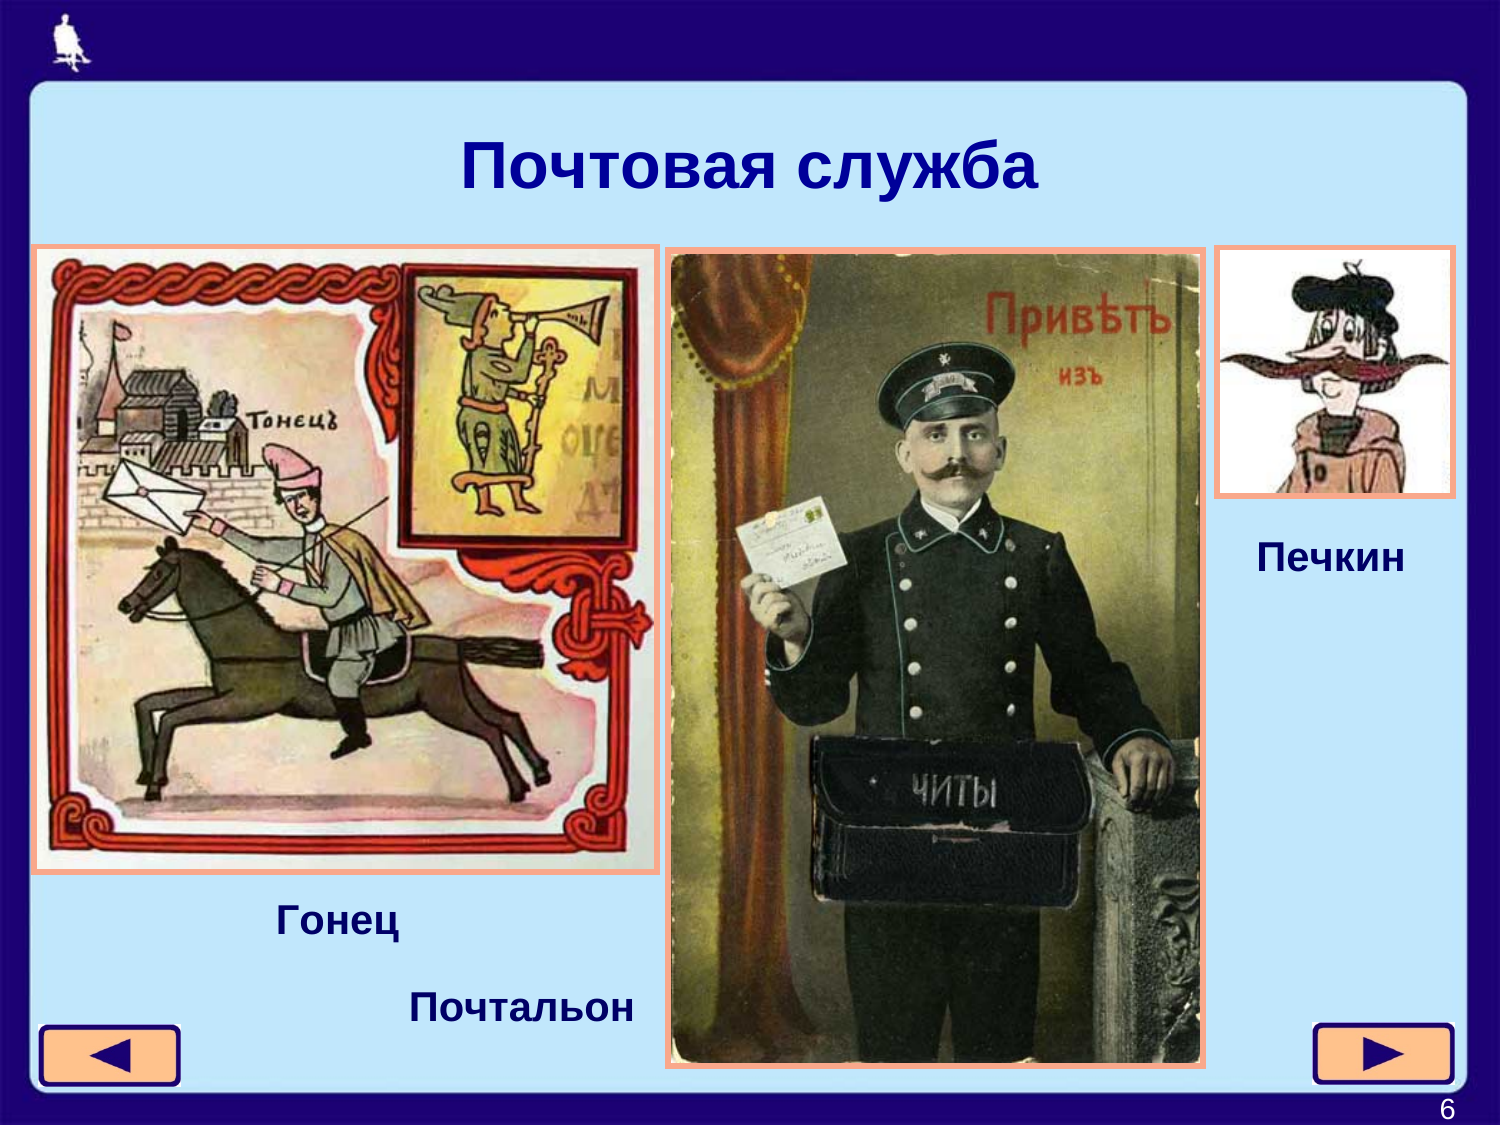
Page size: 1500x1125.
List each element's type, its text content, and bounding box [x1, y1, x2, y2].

picture [0, 0, 1500, 1125]
text_box Гонец [62, 884, 613, 951]
chart [37, 249, 654, 869]
chart [1220, 250, 1450, 493]
text_box Почтальон [99, 972, 651, 1038]
text_box <номер> [1120, 1082, 1471, 1125]
title Почтовая служба [75, 67, 1426, 256]
text_box Печкин [1187, 522, 1476, 588]
